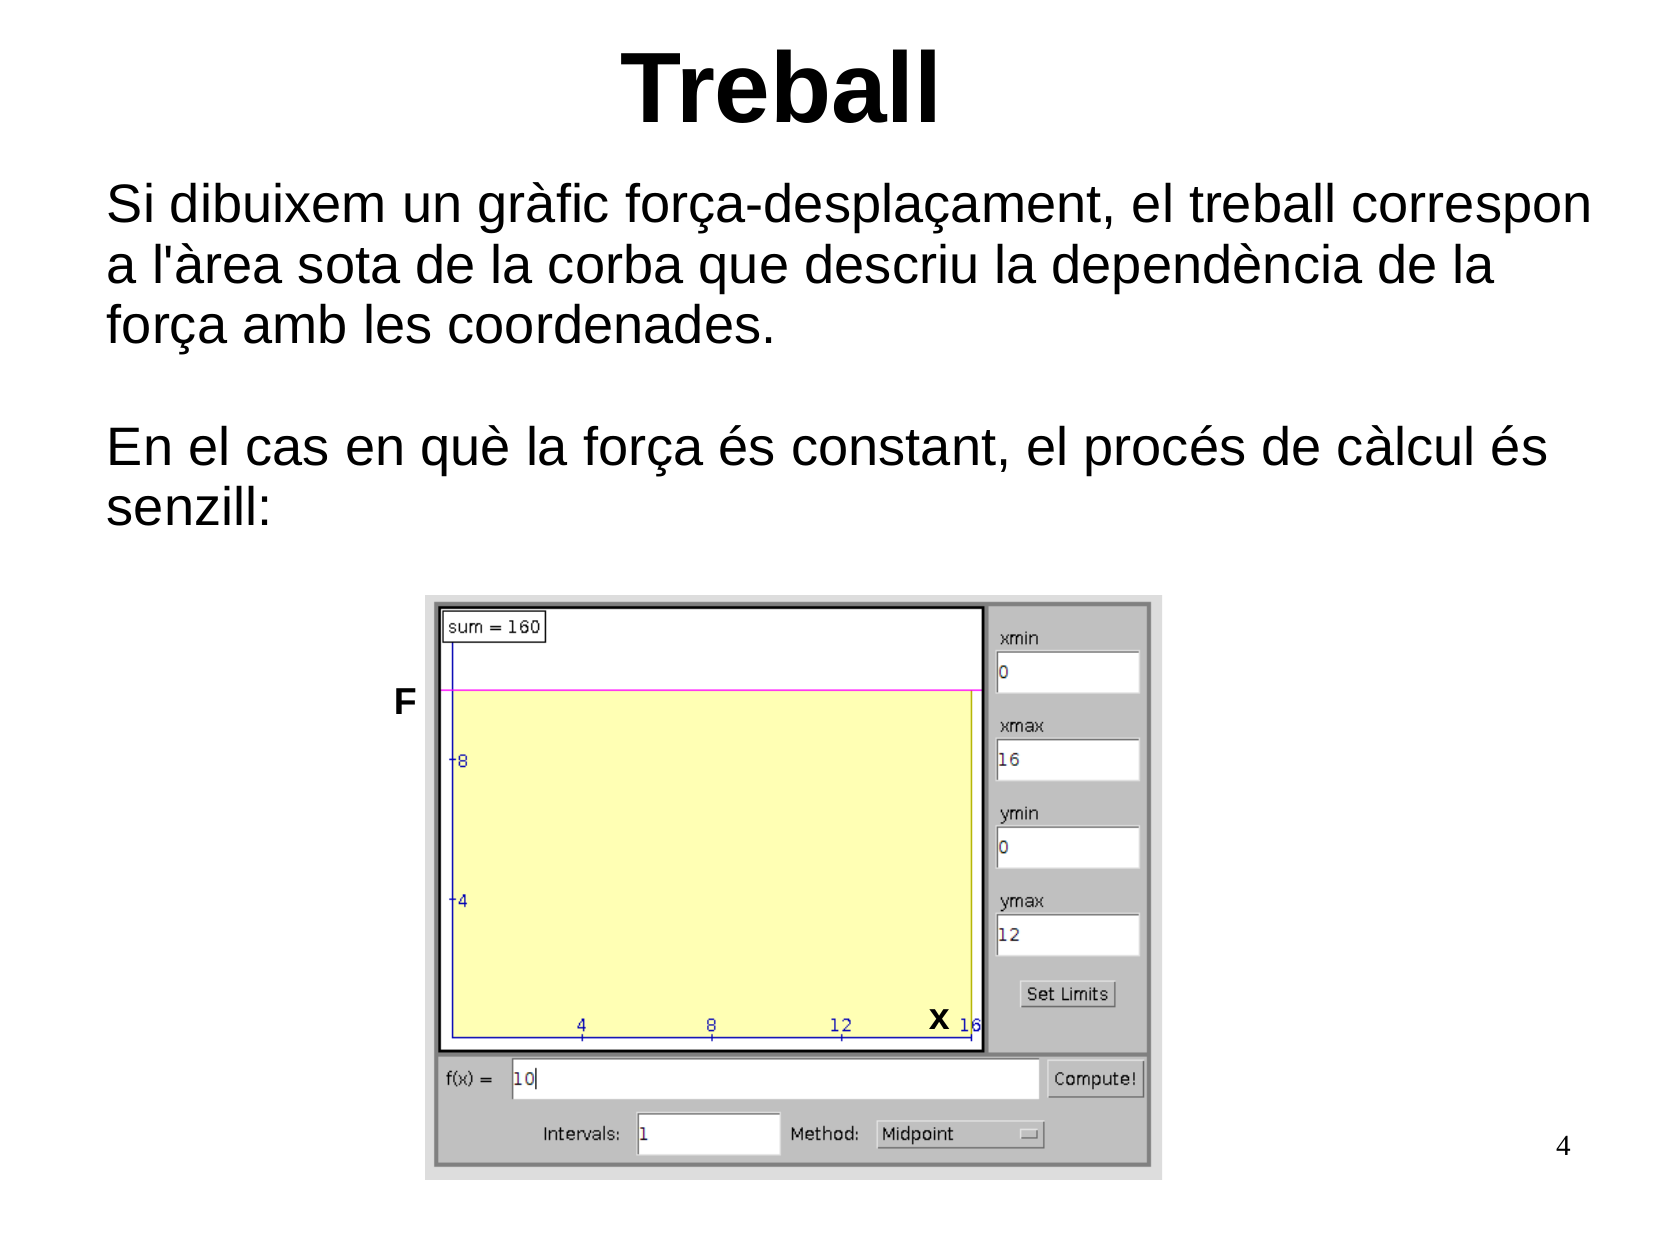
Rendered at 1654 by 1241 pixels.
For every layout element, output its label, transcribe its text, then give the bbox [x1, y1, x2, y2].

text_box Si dibuixem un gràfic força-desplaçament, el treball correspon a l'àrea sota de la corba que descriu la dependència de la força amb les coordenades. En el cas en què la força és constant, el procés de càlcul és senzill: [92, 166, 1613, 545]
picture [425, 595, 1163, 1180]
text_box x [914, 988, 986, 1081]
text_box Treball [510, 24, 1081, 152]
text_box F [379, 673, 440, 731]
